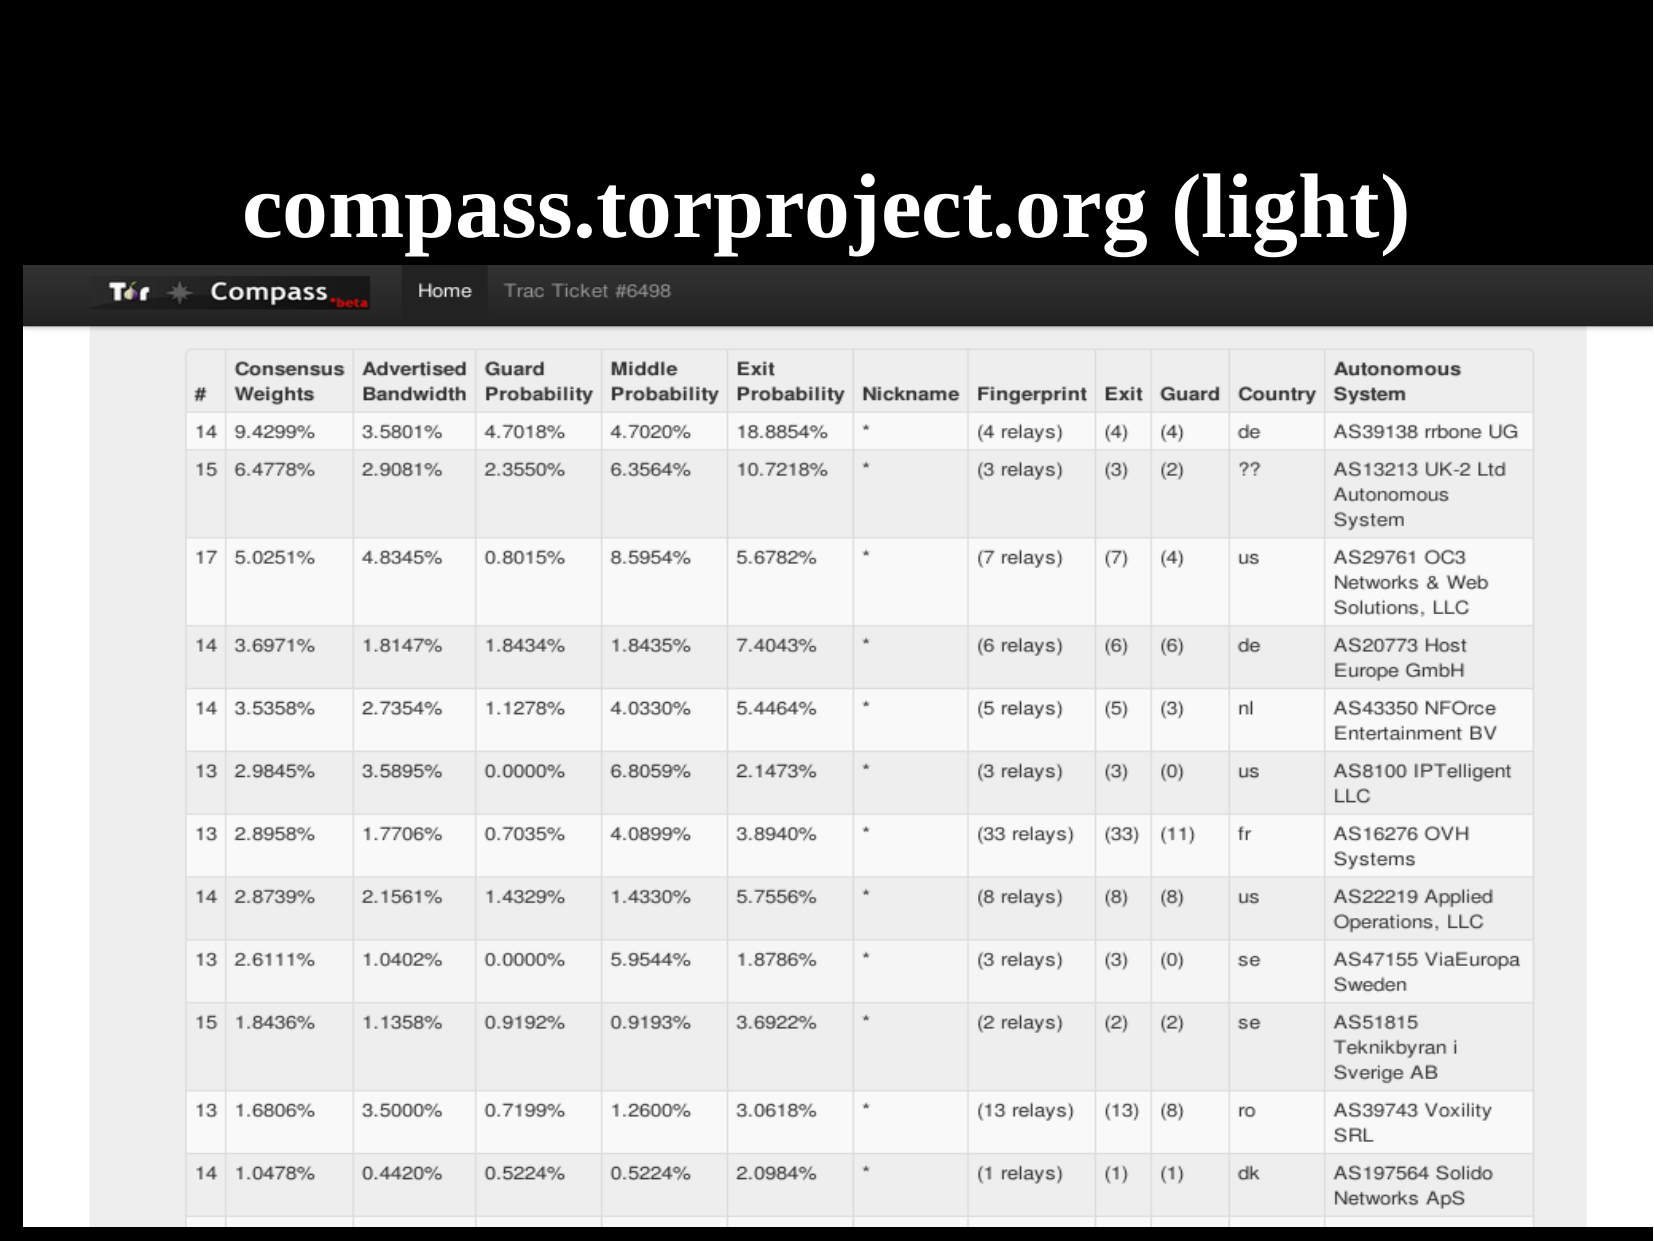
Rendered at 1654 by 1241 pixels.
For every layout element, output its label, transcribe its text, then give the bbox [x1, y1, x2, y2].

picture [23, 265, 1653, 1227]
title compass.torproject.org (light) [121, 102, 1534, 265]
